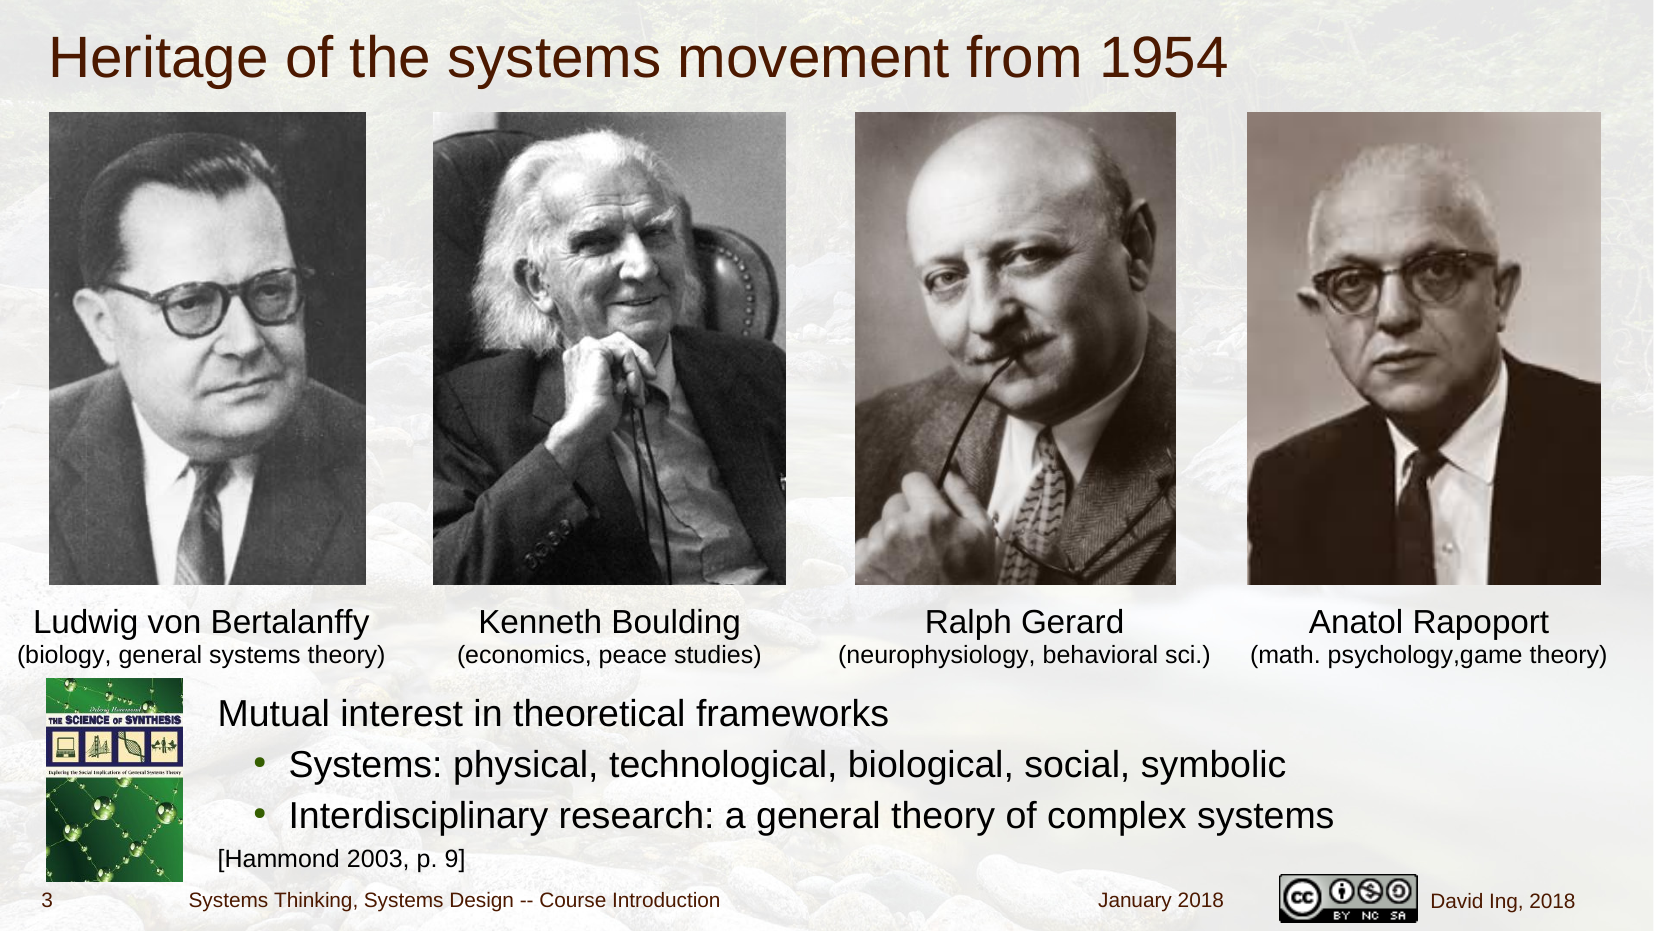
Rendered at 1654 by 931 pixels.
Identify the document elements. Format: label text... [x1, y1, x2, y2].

text_box Ludwig von Bertalanffy (biology, general systems theory) [7, 596, 396, 672]
text_box Ralph Gerard (neurophysiology, behavioral sci.) [814, 596, 1235, 685]
picture [0, 0, 1654, 931]
text_box Mutual interest in theoretical frameworks Systems: physical, technological, biological, social, symbolic Interdisciplinary research: a general theory of complex systems [Hammond 2003, p. 9] [202, 685, 1613, 881]
text_box Kenneth Boulding (economics, peace studies) [434, 596, 786, 675]
text_box Anatol Rapoport (math. psychology,game theory) [1240, 596, 1619, 680]
title Heritage of the systems movement from 1954 [48, 30, 1613, 308]
